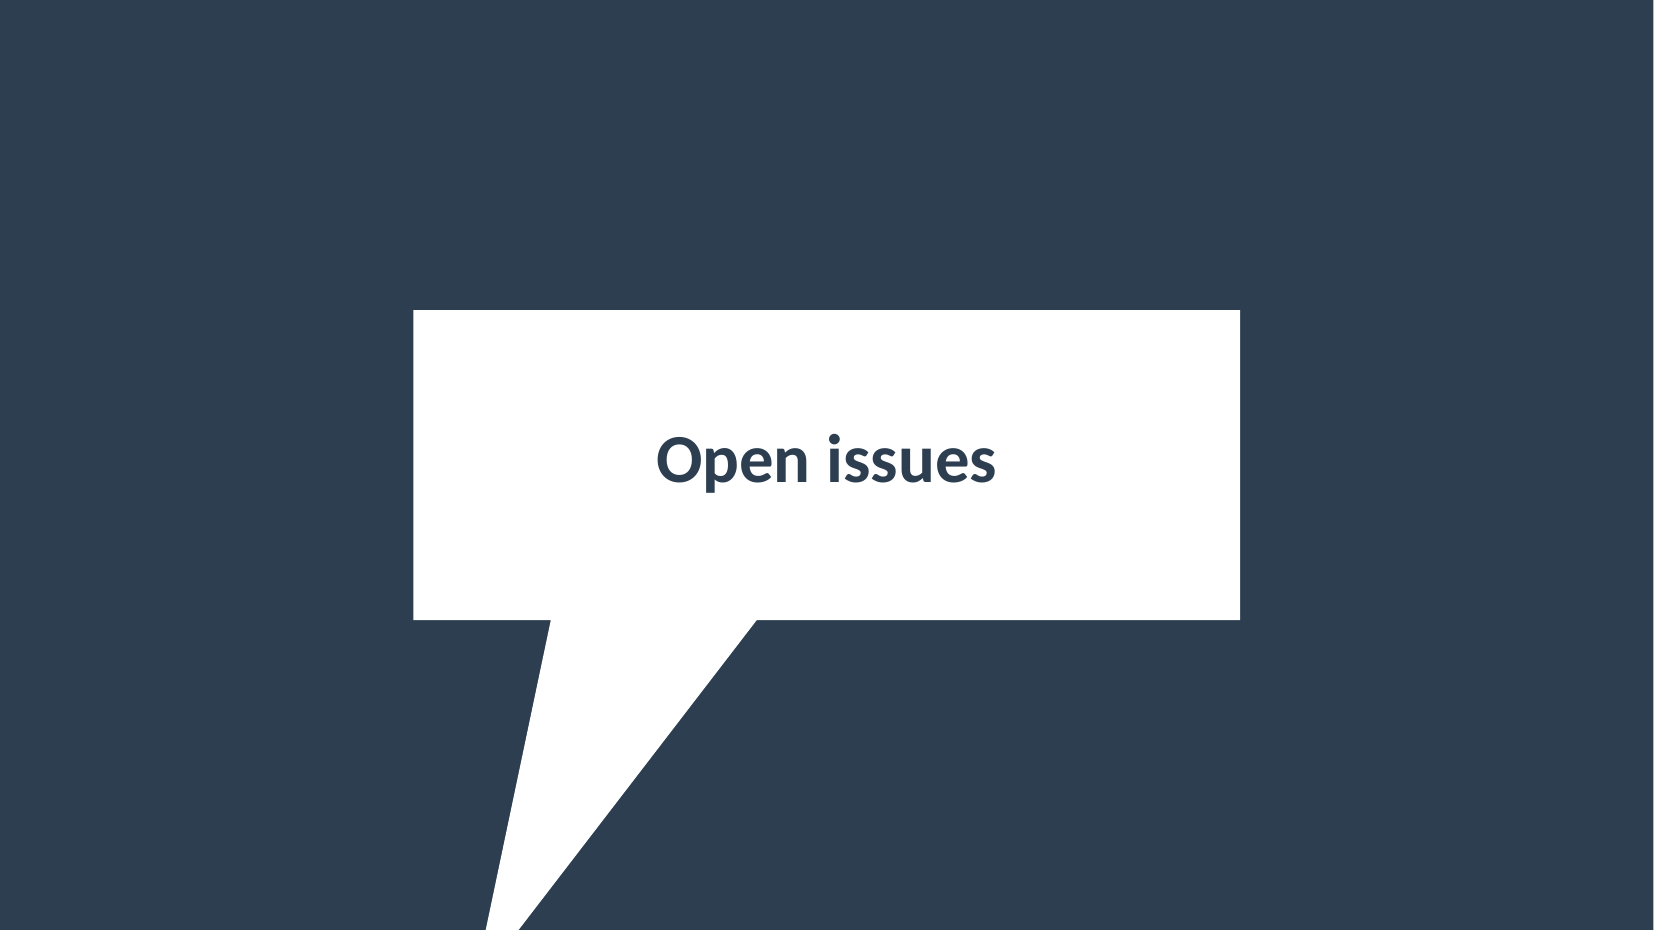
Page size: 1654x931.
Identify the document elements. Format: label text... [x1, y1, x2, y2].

title Open issues [442, 332, 1211, 598]
